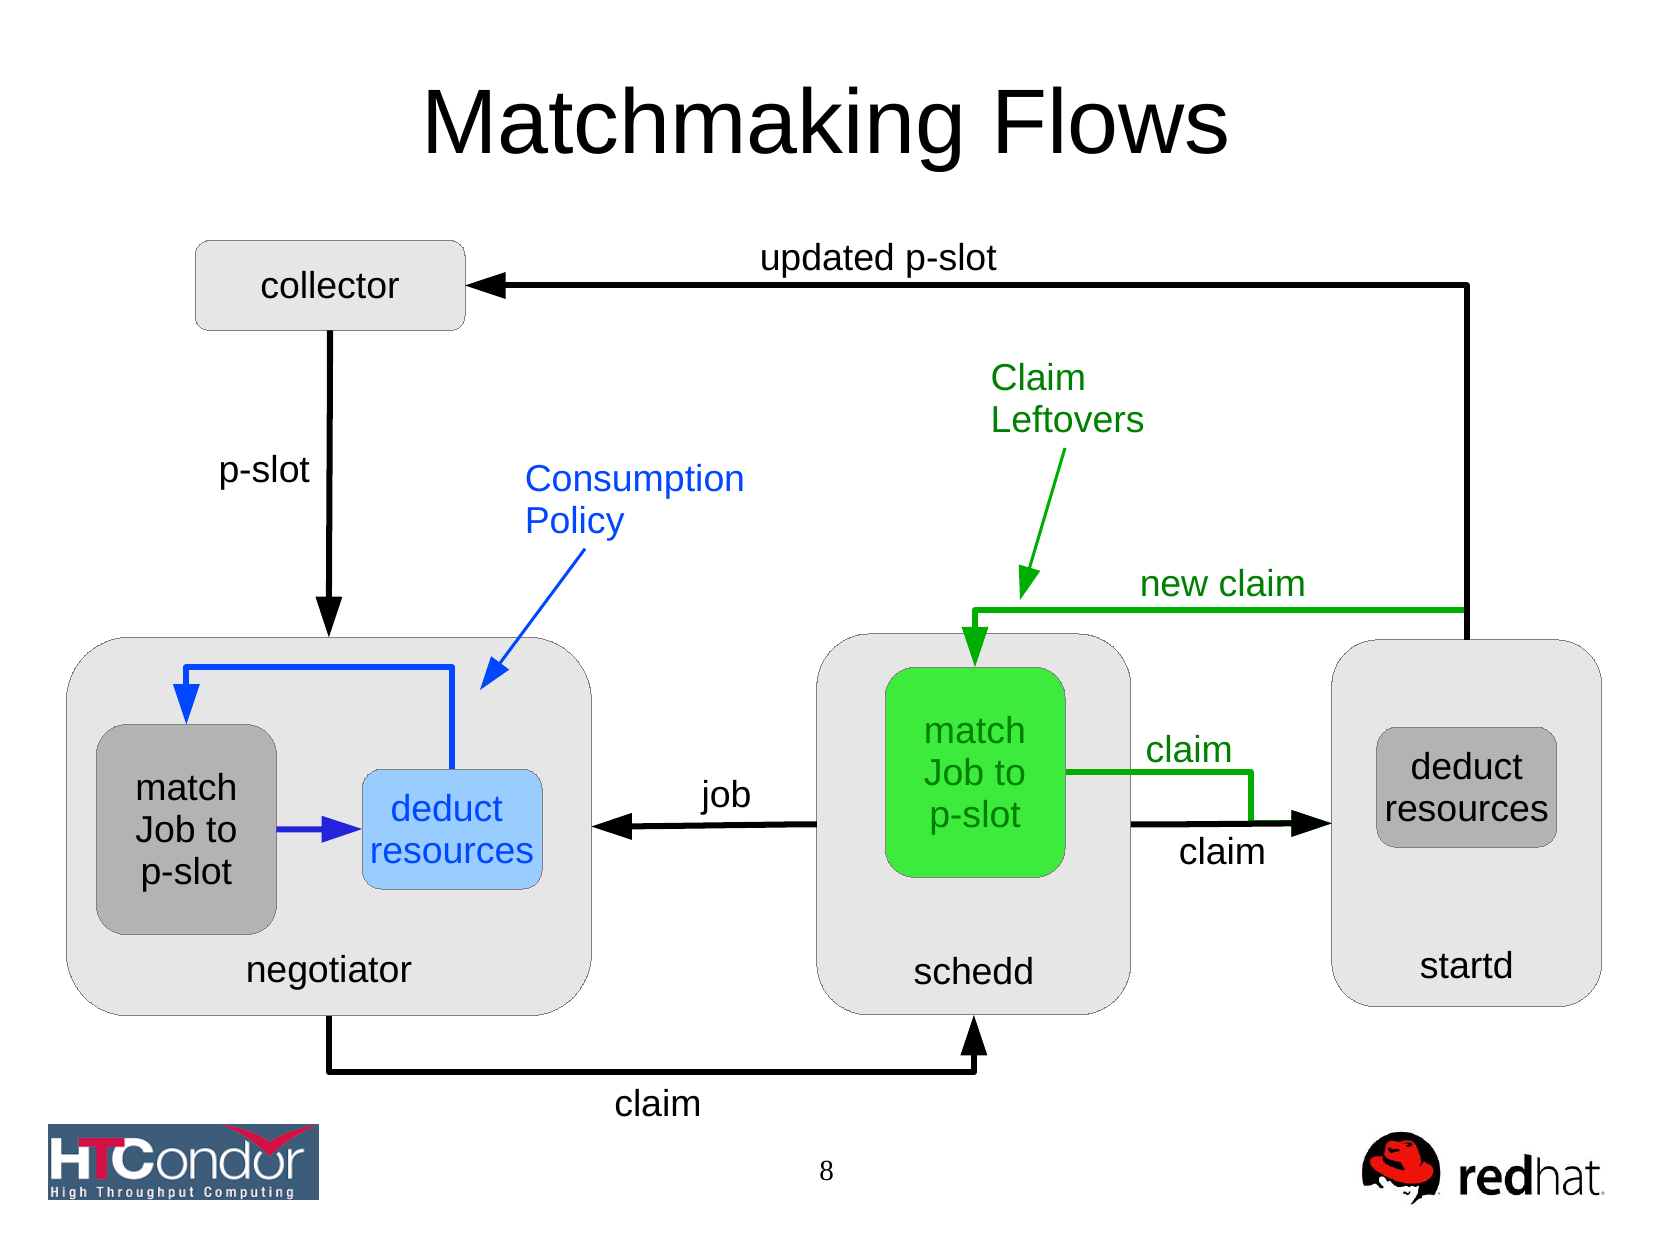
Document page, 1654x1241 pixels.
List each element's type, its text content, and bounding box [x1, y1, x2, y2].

picture [48, 1124, 319, 1200]
picture [1352, 1128, 1629, 1215]
text_box job [686, 766, 767, 824]
text_box startd [1331, 639, 1602, 1007]
text_box match Job to p-slot [96, 724, 277, 935]
text_box deduct resources [1376, 727, 1557, 848]
text_box collector [195, 240, 466, 331]
text_box Consumption Policy [510, 450, 766, 549]
text_box deduct resources [362, 769, 543, 890]
text_box claim [1130, 720, 1248, 778]
title Matchmaking Flows [82, 45, 1571, 198]
text_box p-slot [203, 440, 325, 498]
text_box Claim Leftovers [975, 349, 1171, 448]
text_box schedd [976, 633, 1131, 769]
text_box new claim [1125, 555, 1321, 613]
text_box negotiator [66, 637, 592, 1016]
text_box updated p-slot [745, 228, 1012, 286]
text_box schedd [816, 633, 1131, 1015]
text_box claim [1164, 823, 1281, 881]
text_box claim [599, 1075, 717, 1133]
text_box match Job to p-slot [885, 667, 1066, 878]
